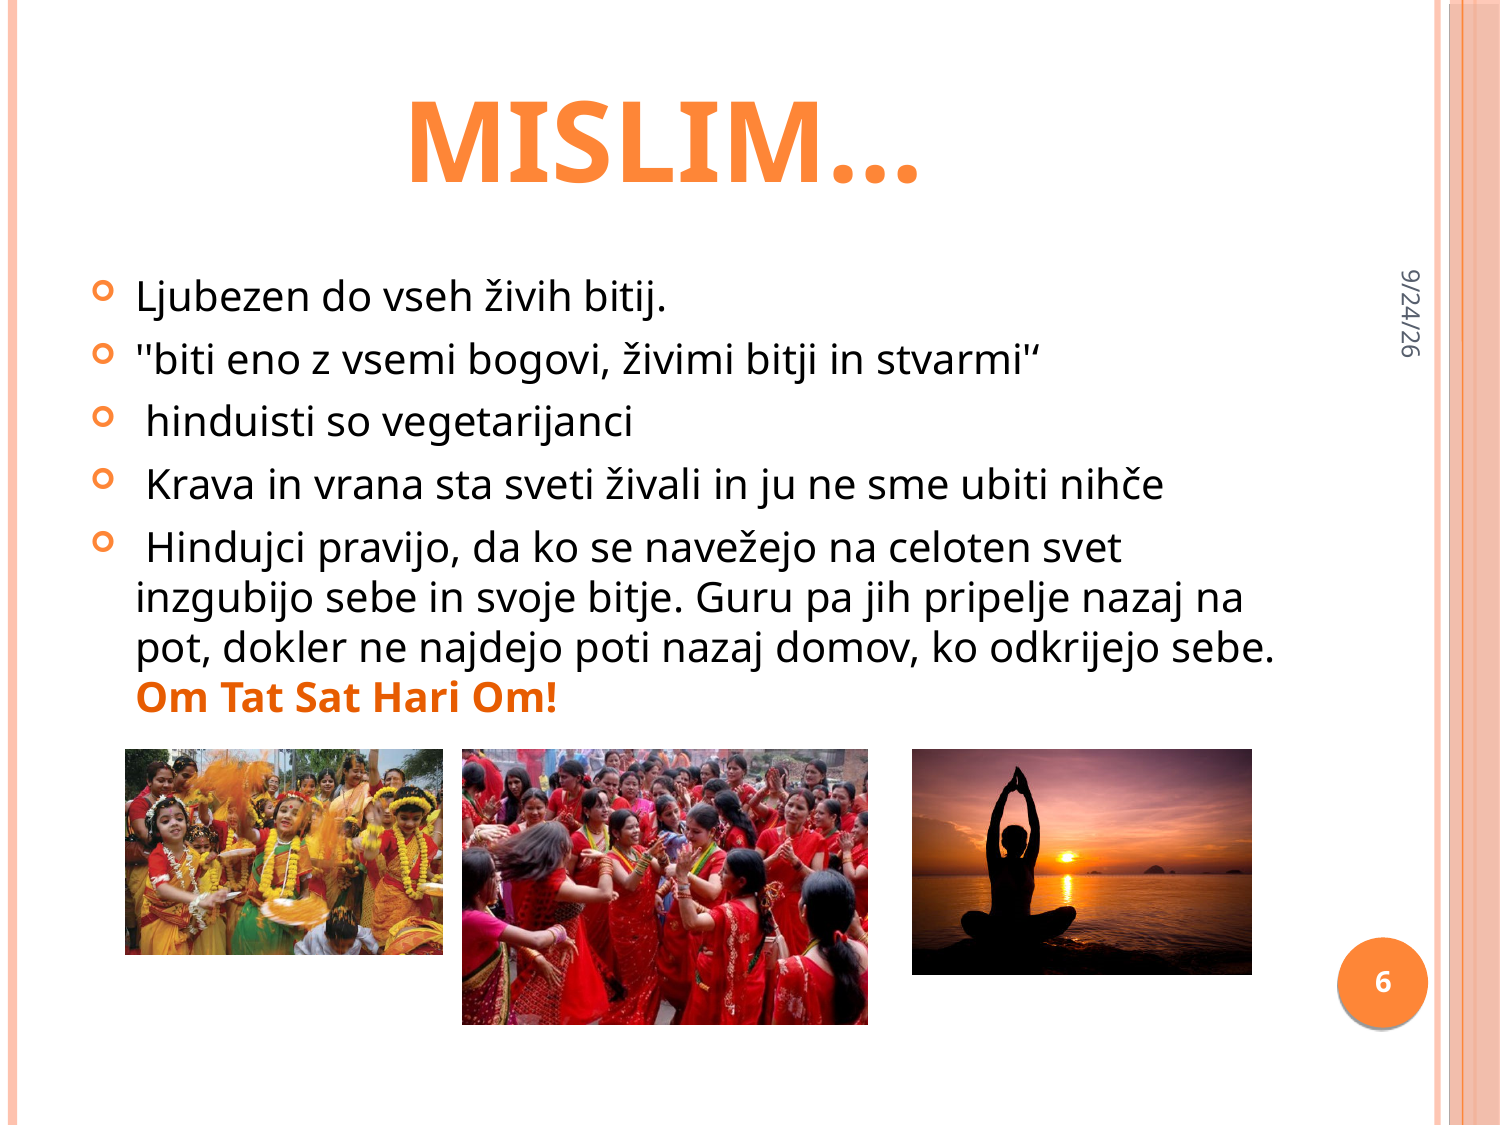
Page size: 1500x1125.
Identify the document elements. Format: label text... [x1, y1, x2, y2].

text_box Mislim… [387, 62, 939, 213]
picture [462, 749, 868, 1025]
slide_number <number> [1333, 940, 1434, 1026]
picture [125, 749, 443, 955]
list Ljubezen do vseh živih bitij. ''biti eno z vsemi bogovi, živimi bitji in stvarmi'‘ hinduisti so vegetarijanci Krava in vrana sta sveti živali in ju ne sme ubiti nihče Hindujci pravijo, da ko se navežejo na celoten svet inzgubijo sebe in svoje bitje. Guru pa jih pripelje nazaj na pot, dokler ne najdejo poti nazaj domov, ko odkrijejo sebe. Om Tat Sat Hari Om! [75, 262, 1300, 1062]
picture [912, 749, 1252, 975]
slide_number 6/3/19 [1378, 43, 1442, 374]
